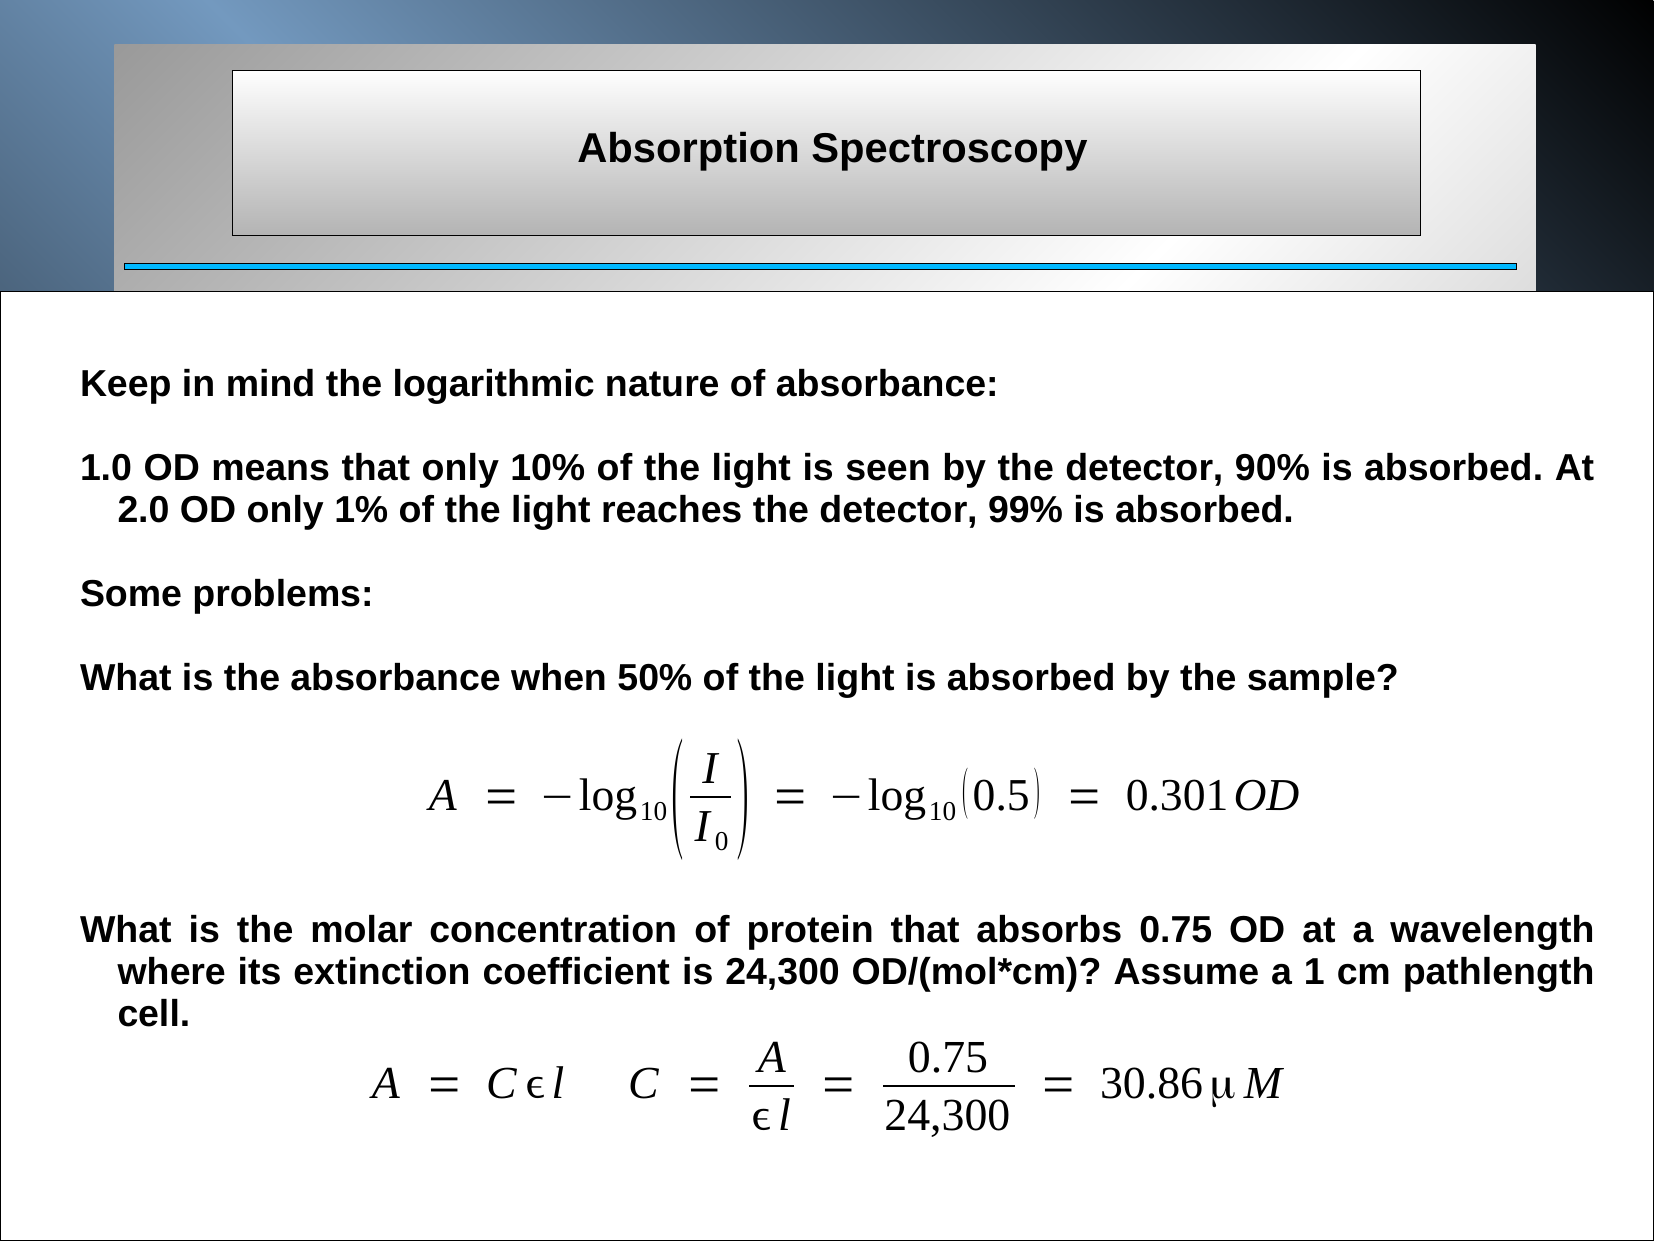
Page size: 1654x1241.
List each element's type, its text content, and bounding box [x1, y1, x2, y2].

chart [361, 1031, 1293, 1141]
text_box [0, 291, 1654, 1241]
text_box [232, 70, 1421, 236]
text_box [124, 263, 1517, 270]
text_box Keep in mind the logarithmic nature of absorbance: 1.0 OD means that only 10% of the light is seen by the detector, 90% is absorbed. At 2.0 OD only 1% of the light reaches the detector, 99% is absorbed. Some problems: What is the absorbance when 50% of the light is absorbed by the sample? What is the molar concentration of protein that absorbs 0.75 OD at a wavelength where its extinction coefficient is 24,300 OD/(mol*cm)? Assume a 1 cm pathlength cell. [79, 320, 1596, 1161]
text_box Absorption Spectroscopy [280, 124, 1385, 187]
chart [417, 736, 1308, 864]
